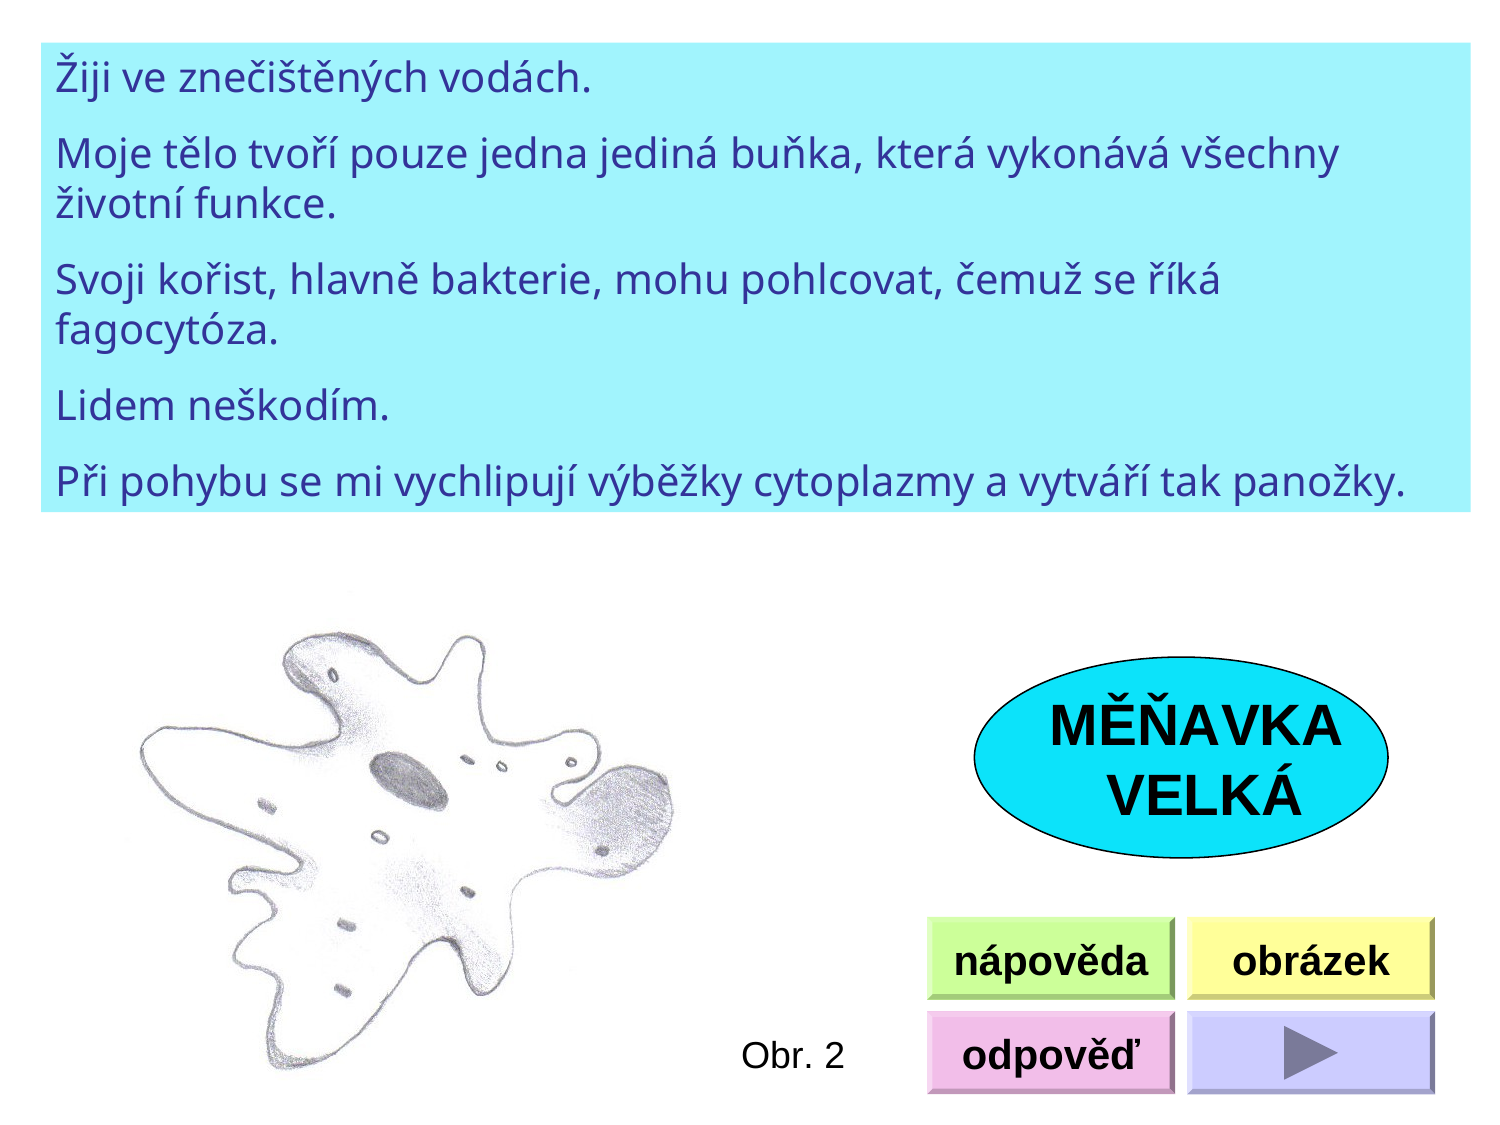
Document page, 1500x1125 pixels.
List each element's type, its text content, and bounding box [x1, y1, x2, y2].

text_box Žiji ve znečištěných vodách. Moje tělo tvoří pouze jedna jediná buňka, která vykonává všechny životní funkce. Svoji kořist, hlavně bakterie, mohu pohlcovat, čemuž se říká fagocytóza. Lidem neškodím. Při pohybu se mi vychlipují výběžky cytoplazmy a vytváří tak panožky. [41, 42, 1471, 513]
text_box [1188, 1011, 1436, 1095]
chart [100, 586, 715, 1089]
text_box odpověď [933, 1017, 1169, 1088]
text_box nápověda [933, 923, 1169, 994]
text_box MĚŇAVKA VELKÁ [974, 657, 1389, 858]
text_box obrázek [1193, 923, 1429, 994]
text_box Obr. 2 [726, 1023, 880, 1084]
